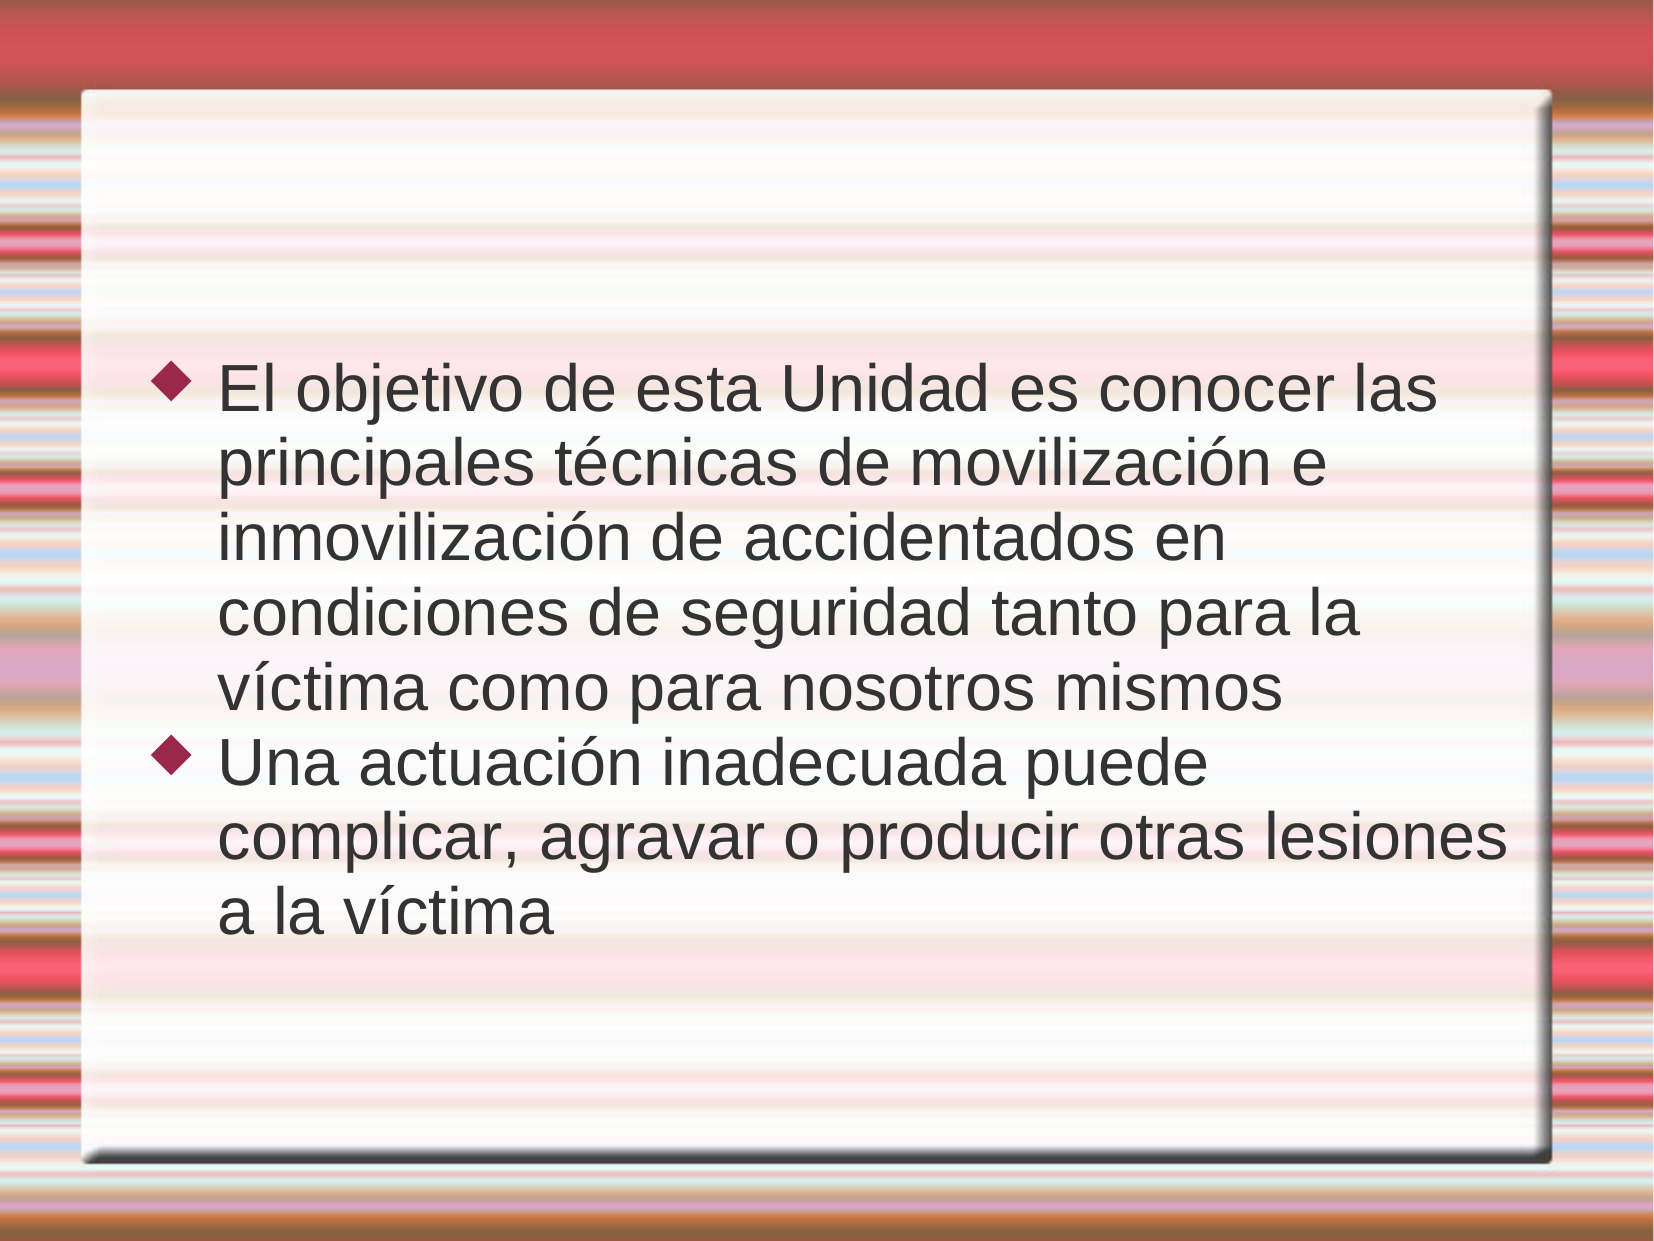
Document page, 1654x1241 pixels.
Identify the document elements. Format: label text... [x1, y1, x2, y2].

list El objetivo de esta Unidad es conocer las principales técnicas de movilización e inmovilización de accidentados en condiciones de seguridad tanto para la víctima como para nosotros mismos Una actuación inadecuada puede complicar, agravar o producir otras lesiones a la víctima [134, 350, 1516, 1132]
picture [0, 0, 1654, 1241]
